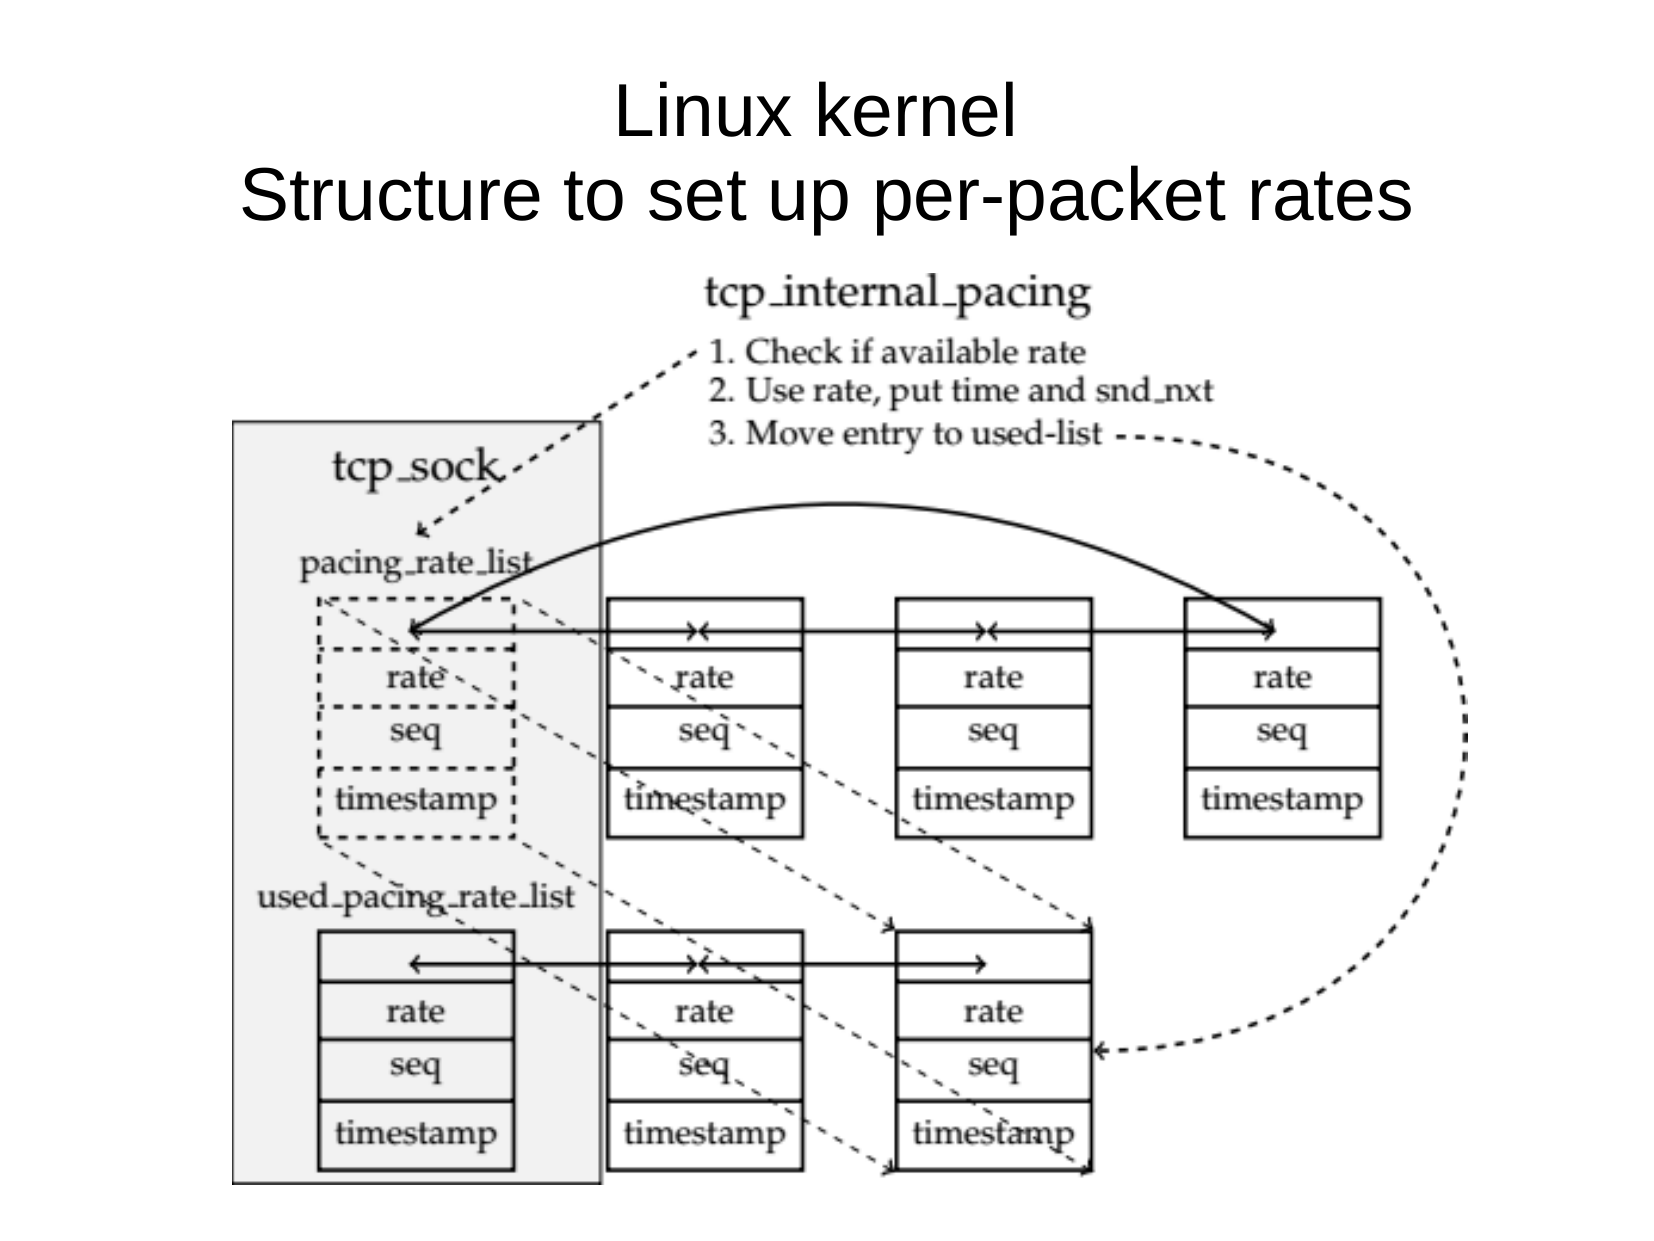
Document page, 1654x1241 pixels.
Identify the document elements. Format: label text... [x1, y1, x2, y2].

picture [232, 273, 1468, 1185]
title Linux kernel Structure to set up per-packet rates [82, 49, 1571, 257]
